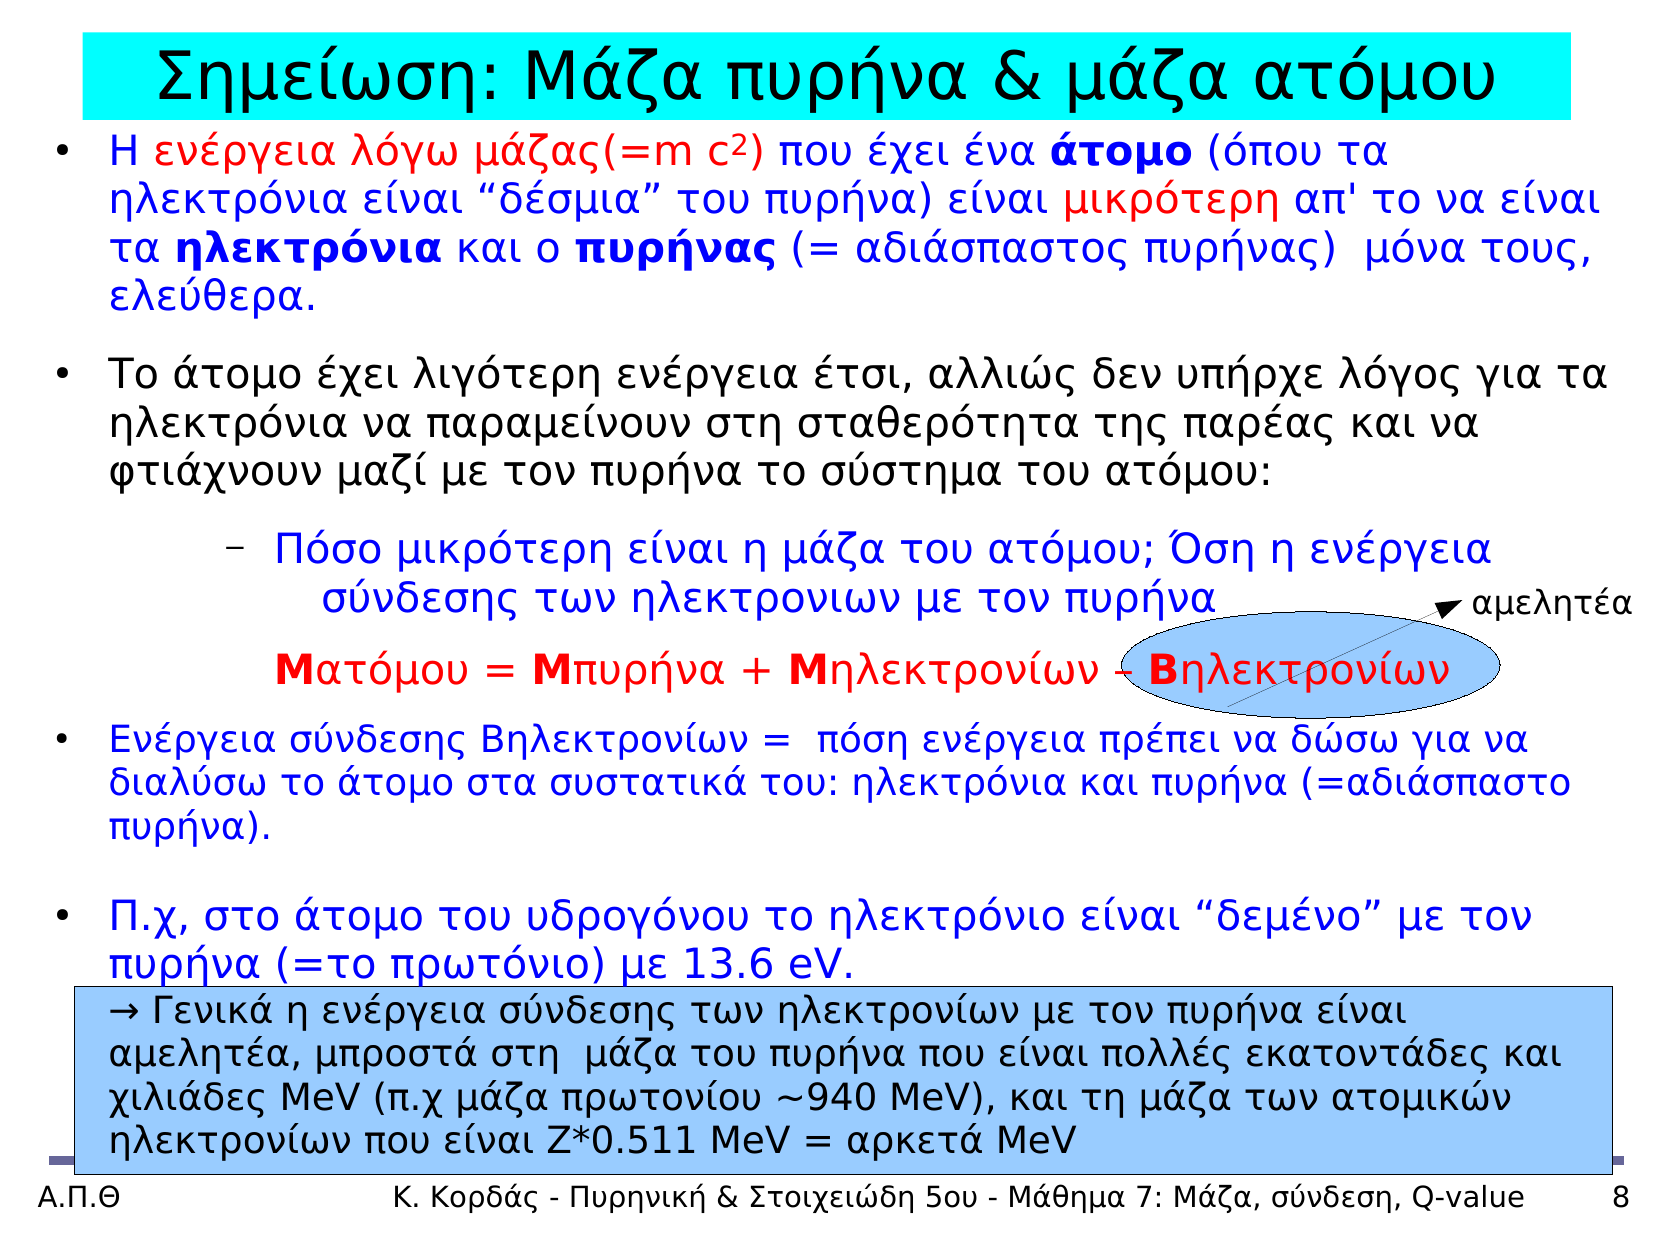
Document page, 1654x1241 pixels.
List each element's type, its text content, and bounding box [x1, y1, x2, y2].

list Η ενέργεια λόγω μάζας(=m c2) που έχει ένα άτομο (όπου τα ηλεκτρόνια είναι “δέσμια” του πυρήνα) είναι μικρότερη απ' το να είναι τα ηλεκτρόνια και ο πυρήνας (= αδιάσπαστος πυρήνας) μόνα τους, ελεύθερα. Το άτομο έχει λιγότερη ενέργεια έτσι, αλλιώς δεν υπήρχε λόγος για τα ηλεκτρόνια να παραμείνουν στη σταθερότητα της παρέας και να φτιάχνουν μαζί με τον πυρήνα το σύστημα του ατόμου: Πόσο μικρότερη είναι η μάζα του ατόμου; Όση η ενέργεια σύνδεσης των ηλεκτρονιων με τον πυρήνα Mατόμου = Μπυρήνα + Μηλεκτρονίων – Βηλεκτρονίων Ενέργεια σύνδεσης Bηλεκτρονίων = πόση ενέργεια πρέπει να δώσω για να διαλύσω το άτομο στα συστατικά του: ηλεκτρόνια και πυρήνα (=αδιάσπαστο πυρήνα). Π.χ, στο άτομο του υδρογόνου το ηλεκτρόνιο είναι “δεμένο” με τον πυρήνα (=το πρωτόνιο) με 13.6 eV. → Γενικά η ενέργεια σύνδεσης των ηλεκτρονίων με τον πυρήνα είναι αμελητέα, μπροστά στη μάζα του πυρήνα που είναι πολλές εκατοντάδες και χιλιάδες MeV (π.χ μάζα πρωτονίου ~940 MeV), και τη μάζα των ατομικών ηλεκτρονίων που είναι Ζ*0.511 ΜeV = αρκετά MeV [37, 126, 1613, 1164]
title Σημείωση: Mάζα πυρήνα & μάζα ατόμου [82, 32, 1571, 120]
text_box [74, 1164, 1613, 1175]
text_box αμελητέα [1456, 576, 1649, 630]
